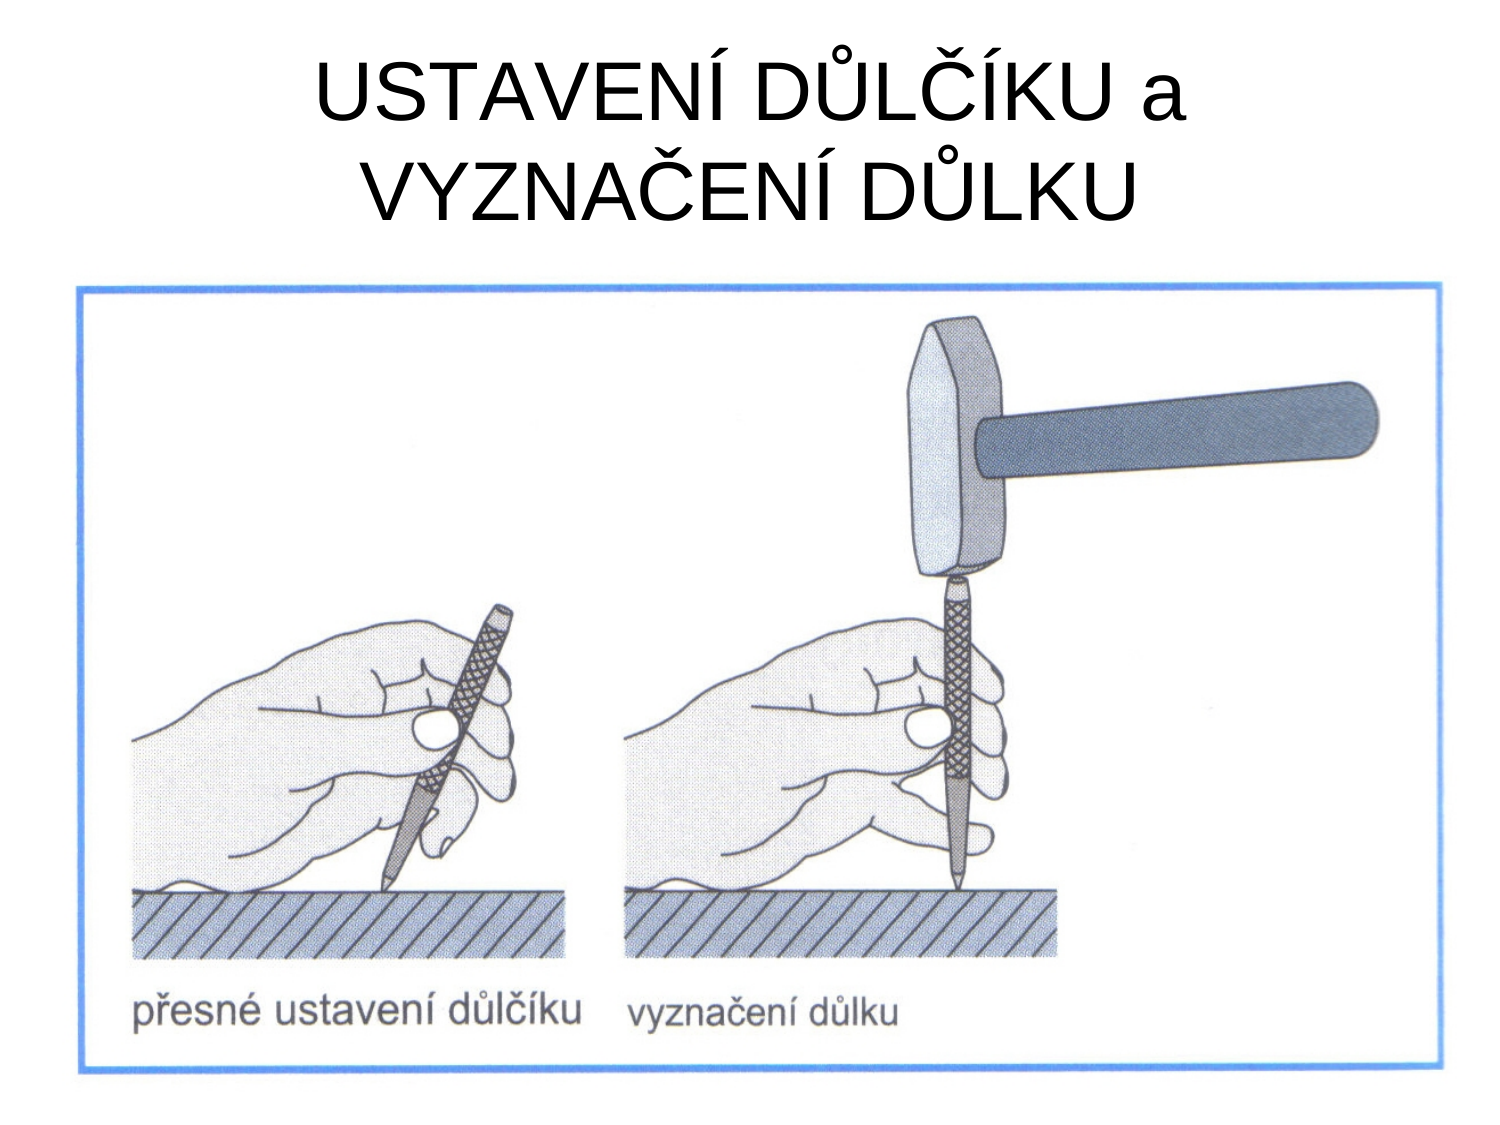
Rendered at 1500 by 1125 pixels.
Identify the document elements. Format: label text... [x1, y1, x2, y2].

title USTAVENÍ DŮLČÍKU a VYZNAČENÍ DŮLKU [75, 24, 1426, 250]
picture [62, 262, 1475, 1101]
